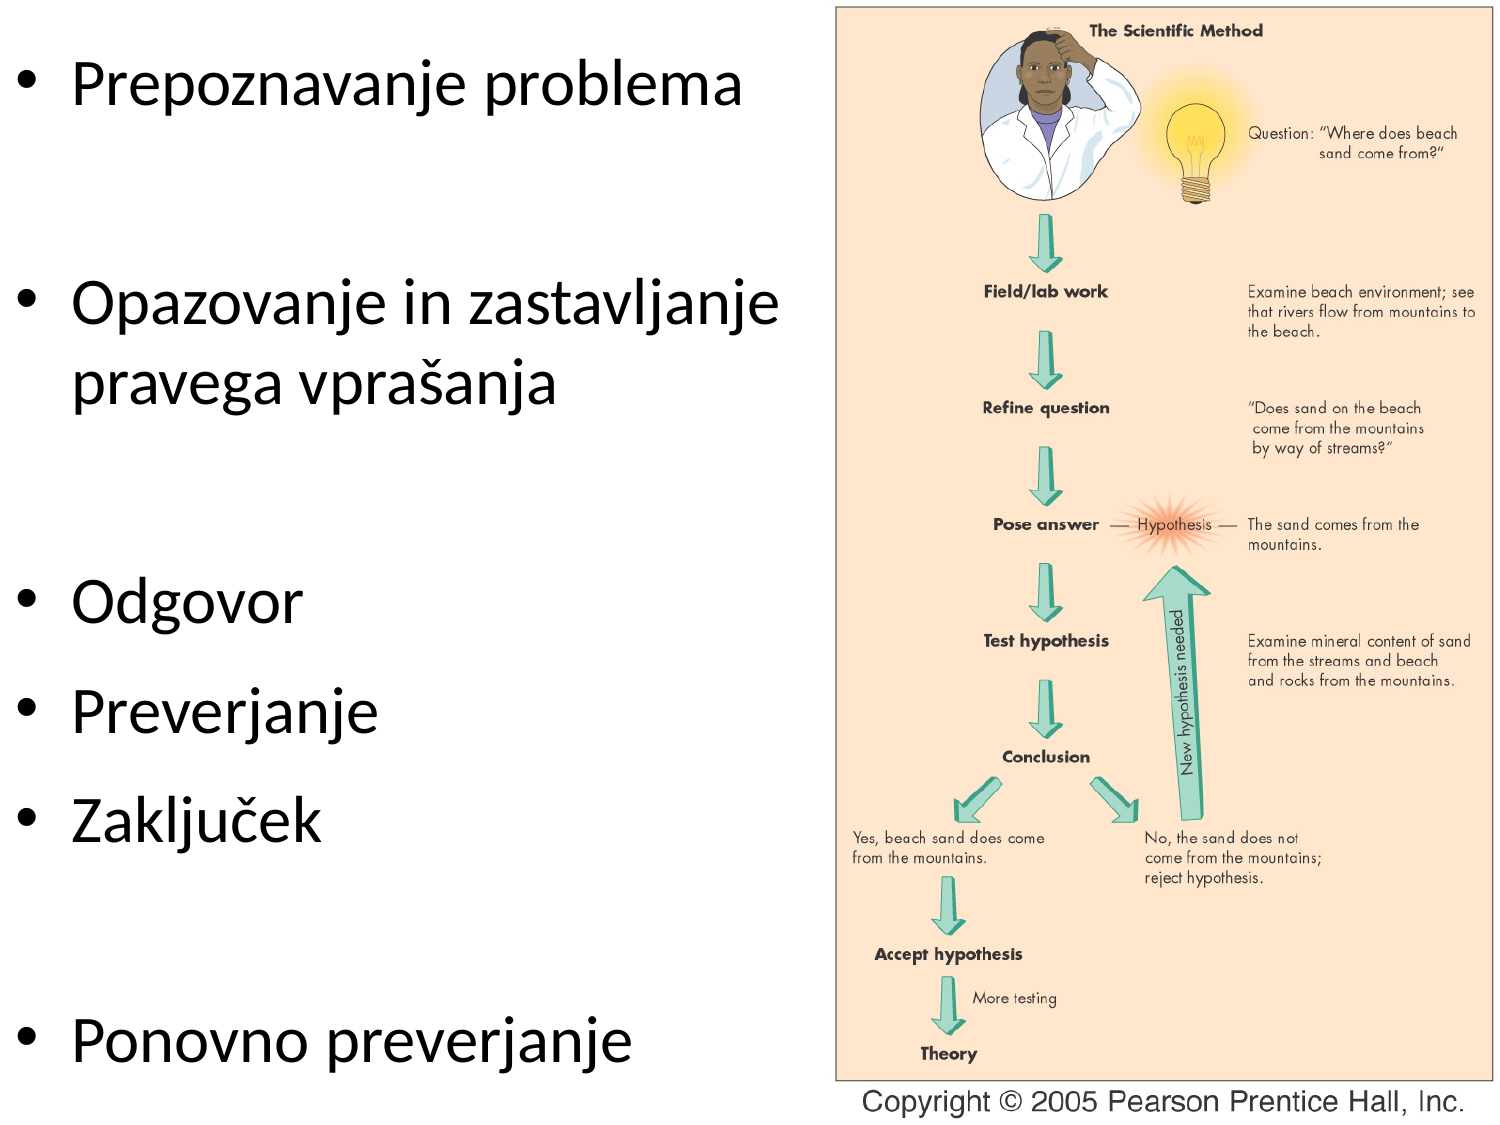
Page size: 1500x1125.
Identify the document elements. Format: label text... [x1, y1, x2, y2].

picture [828, 0, 1500, 1125]
list Prepoznavanje problema Opazovanje in zastavljanje pravega vprašanja Odgovor Preverjanje Zaključek Ponovno preverjanje [0, 30, 804, 1125]
